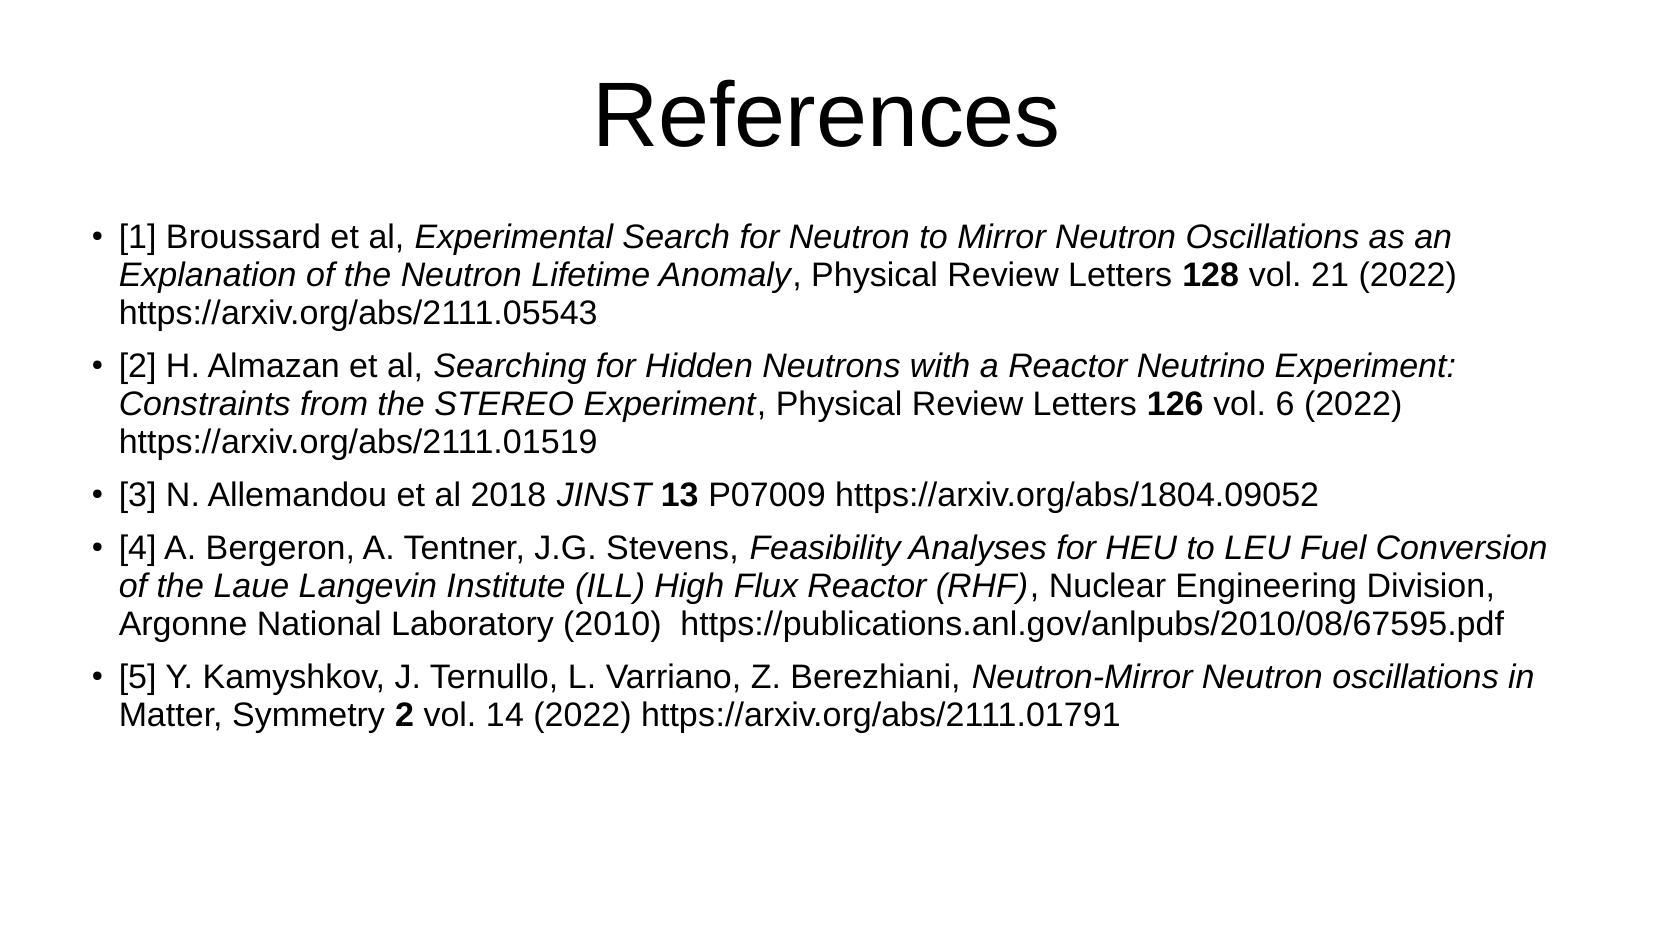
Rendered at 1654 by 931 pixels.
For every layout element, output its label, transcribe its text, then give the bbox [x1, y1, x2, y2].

title References [82, 37, 1571, 193]
list [1] Broussard et al, Experimental Search for Neutron to Mirror Neutron Oscillations as an Explanation of the Neutron Lifetime Anomaly, Physical Review Letters 128 vol. 21 (2022) https://arxiv.org/abs/2111.05543 [2] H. Almazan et al, Searching for Hidden Neutrons with a Reactor Neutrino Experiment: Constraints from the STEREO Experiment, Physical Review Letters 126 vol. 6 (2022) https://arxiv.org/abs/2111.01519 [3] N. Allemandou et al 2018 JINST 13 P07009 https://arxiv.org/abs/1804.09052 [4] A. Bergeron, A. Tentner, J.G. Stevens, Feasibility Analyses for HEU to LEU Fuel Conversion of the Laue Langevin Institute (ILL) High Flux Reactor (RHF), Nuclear Engineering Division, Argonne National Laboratory (2010) https://publications.anl.gov/anlpubs/2010/08/67595.pdf [5] Y. Kamyshkov, J. Ternullo, L. Varriano, Z. Berezhiani, Neutron-Mirror Neutron oscillations in Matter, Symmetry 2 vol. 14 (2022) https://arxiv.org/abs/2111.01791 [82, 217, 1571, 758]
